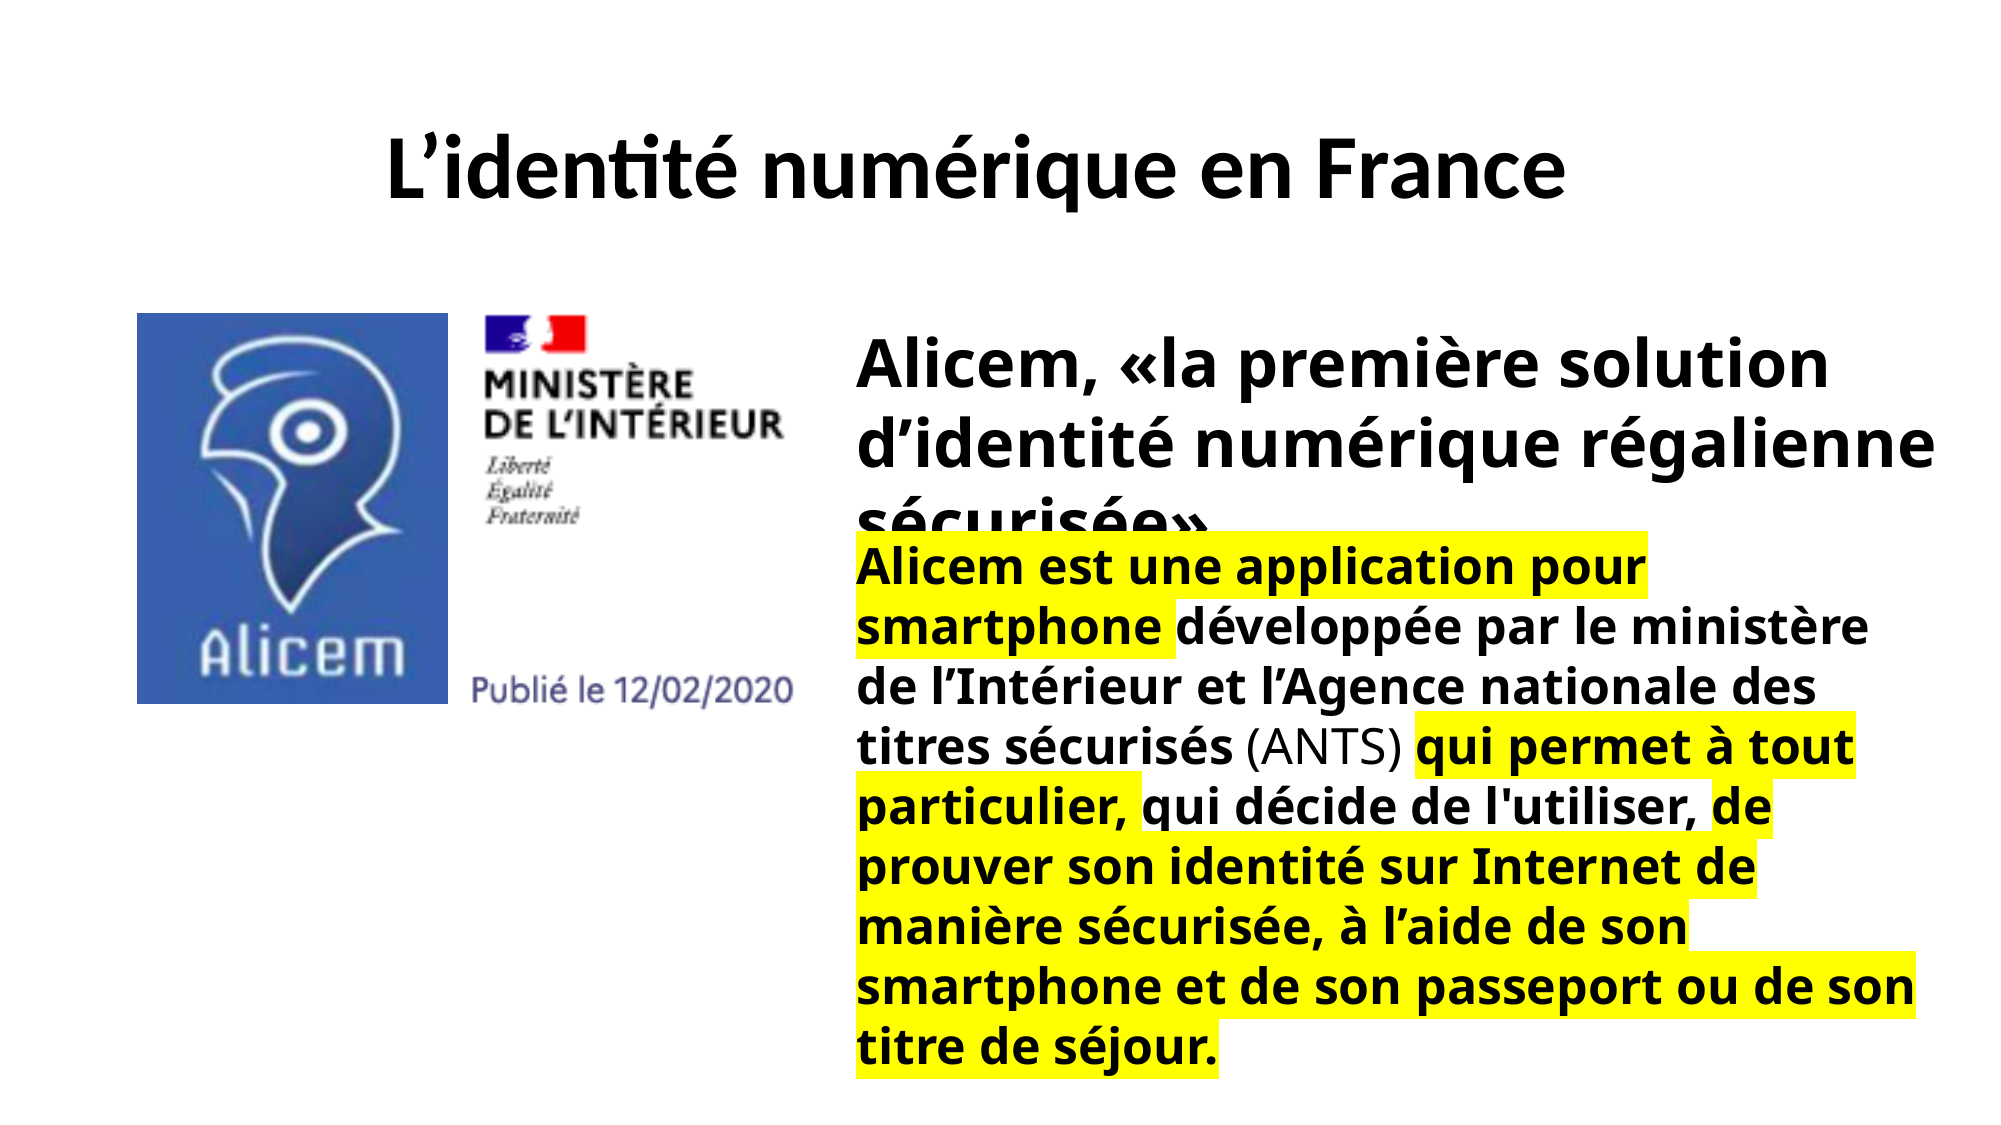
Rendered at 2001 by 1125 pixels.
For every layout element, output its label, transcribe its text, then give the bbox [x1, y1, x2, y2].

picture [137, 313, 448, 704]
text_box Alicem est une application pour smartphone développée par le ministère de l’Intérieur et l’Agence nationale des titres sécurisés (ANTS) qui permet à tout particulier, qui décide de l'utiliser, de prouver son identité sur Internet de manière sécurisée, à l’aide de son smartphone et de son passeport ou de son titre de séjour. [841, 527, 1932, 1082]
picture [463, 290, 826, 554]
picture [463, 667, 808, 723]
title L’identité numérique en France [371, 59, 1671, 278]
text_box Alicem, «la première solution d’identité numérique régalienne sécurisée» [842, 314, 2000, 569]
